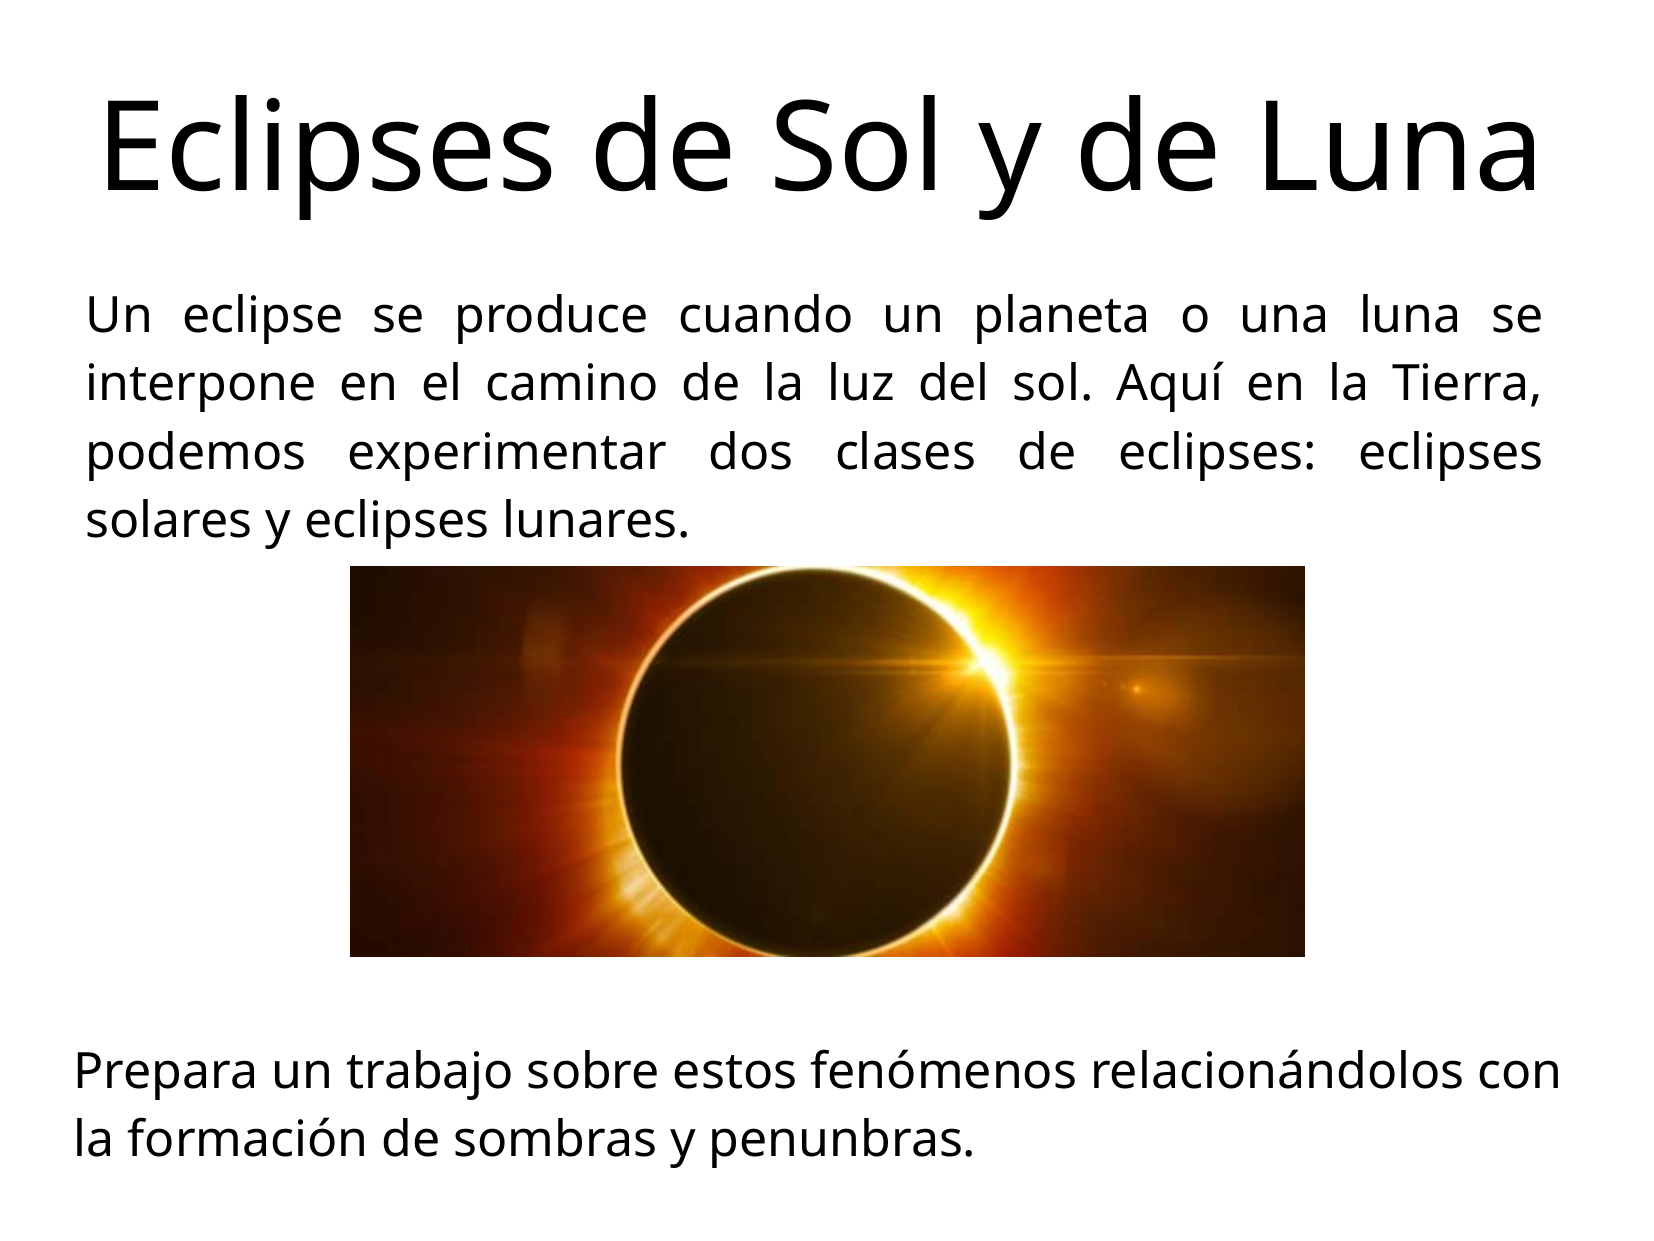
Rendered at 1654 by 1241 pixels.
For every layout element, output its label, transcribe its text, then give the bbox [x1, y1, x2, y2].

text_box Un eclipse se produce cuando un planeta o una luna se interpone en el camino de la luz del sol. Aquí en la Tierra, podemos experimentar dos clases de eclipses: eclipses solares y eclipses lunares. [70, 271, 1560, 527]
picture [350, 566, 1305, 957]
text_box Prepara un trabajo sobre estos fenómenos relacionándolos con la formación de sombras y penunbras. [59, 1027, 1583, 1163]
title Eclipses de Sol y de Luna [11, 32, 1630, 251]
